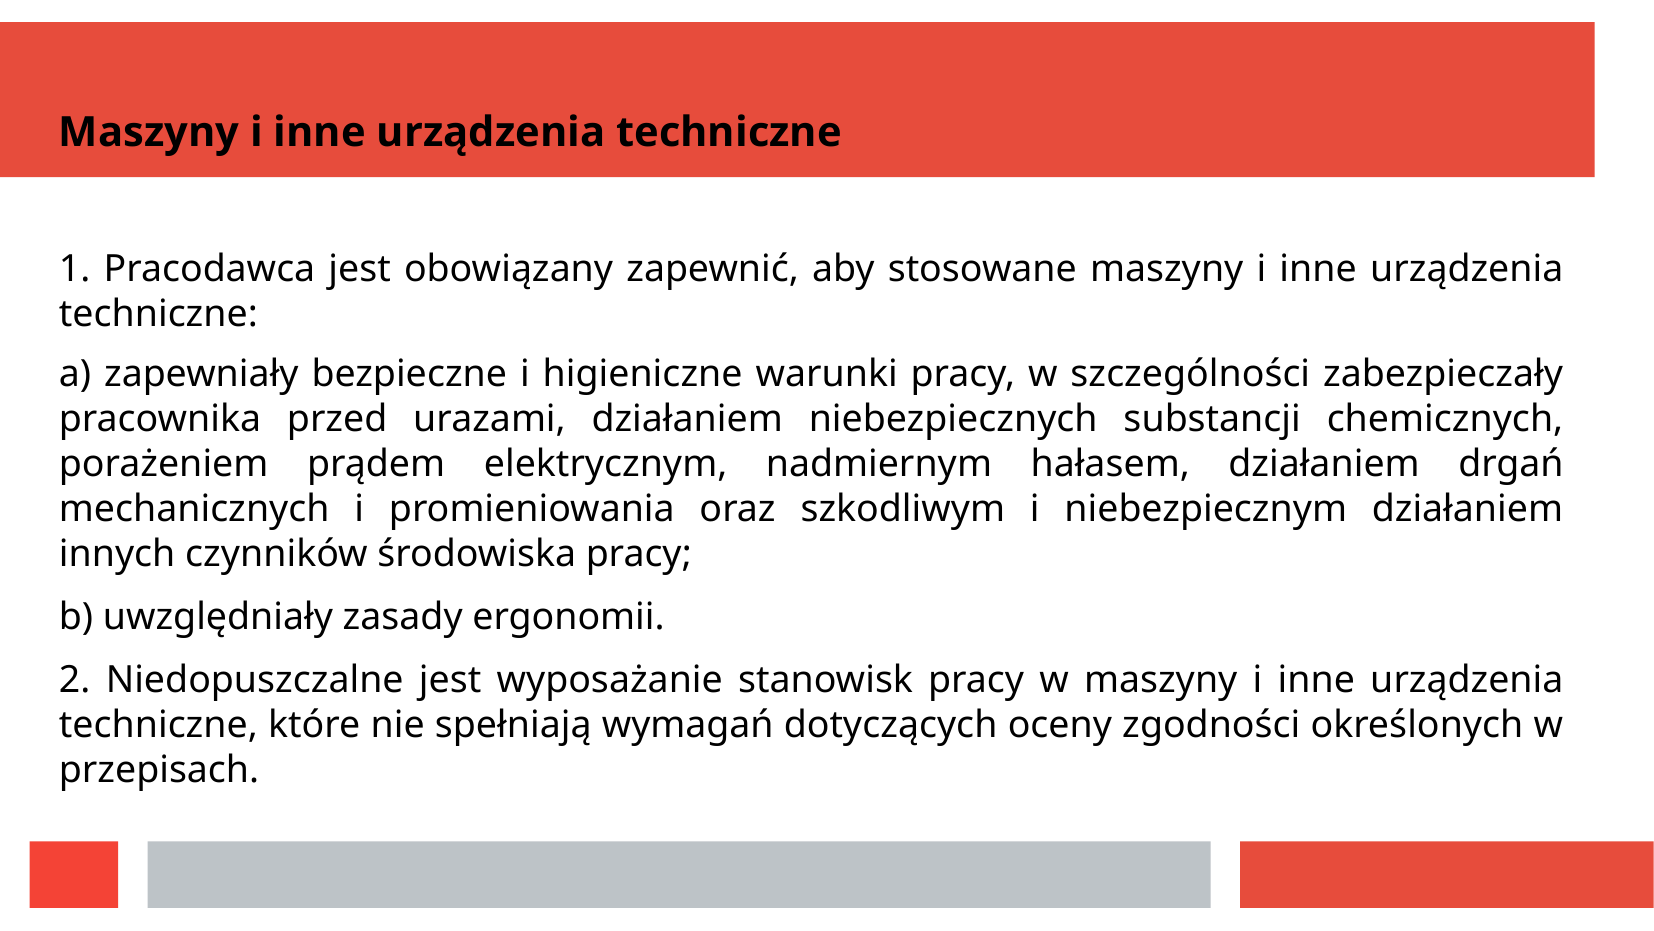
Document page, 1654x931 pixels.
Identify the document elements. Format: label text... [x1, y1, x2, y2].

subtitle 1. Pracodawca jest obowiązany zapewnić, aby stosowane maszyny i inne urządzenia techniczne: a) zapewniały bezpieczne i higieniczne warunki pracy, w szczególności zabezpieczały pracownika przed urazami, działaniem niebezpiecznych substancji chemicznych, porażeniem prądem elektrycznym, nadmiernym hałasem, działaniem drgań mechanicznych i promieniowania oraz szkodliwym i niebezpiecznym działaniem innych czynników środowiska pracy; b) uwzględniały zasady ergonomii. 2. Niedopuszczalne jest wyposażanie stanowisk pracy w maszyny i inne urządzenia techniczne, które nie spełniają wymagań dotyczących oceny zgodności określonych w przepisach. [59, 243, 1565, 863]
title Maszyny i inne urządzenia techniczne [59, 44, 1595, 156]
